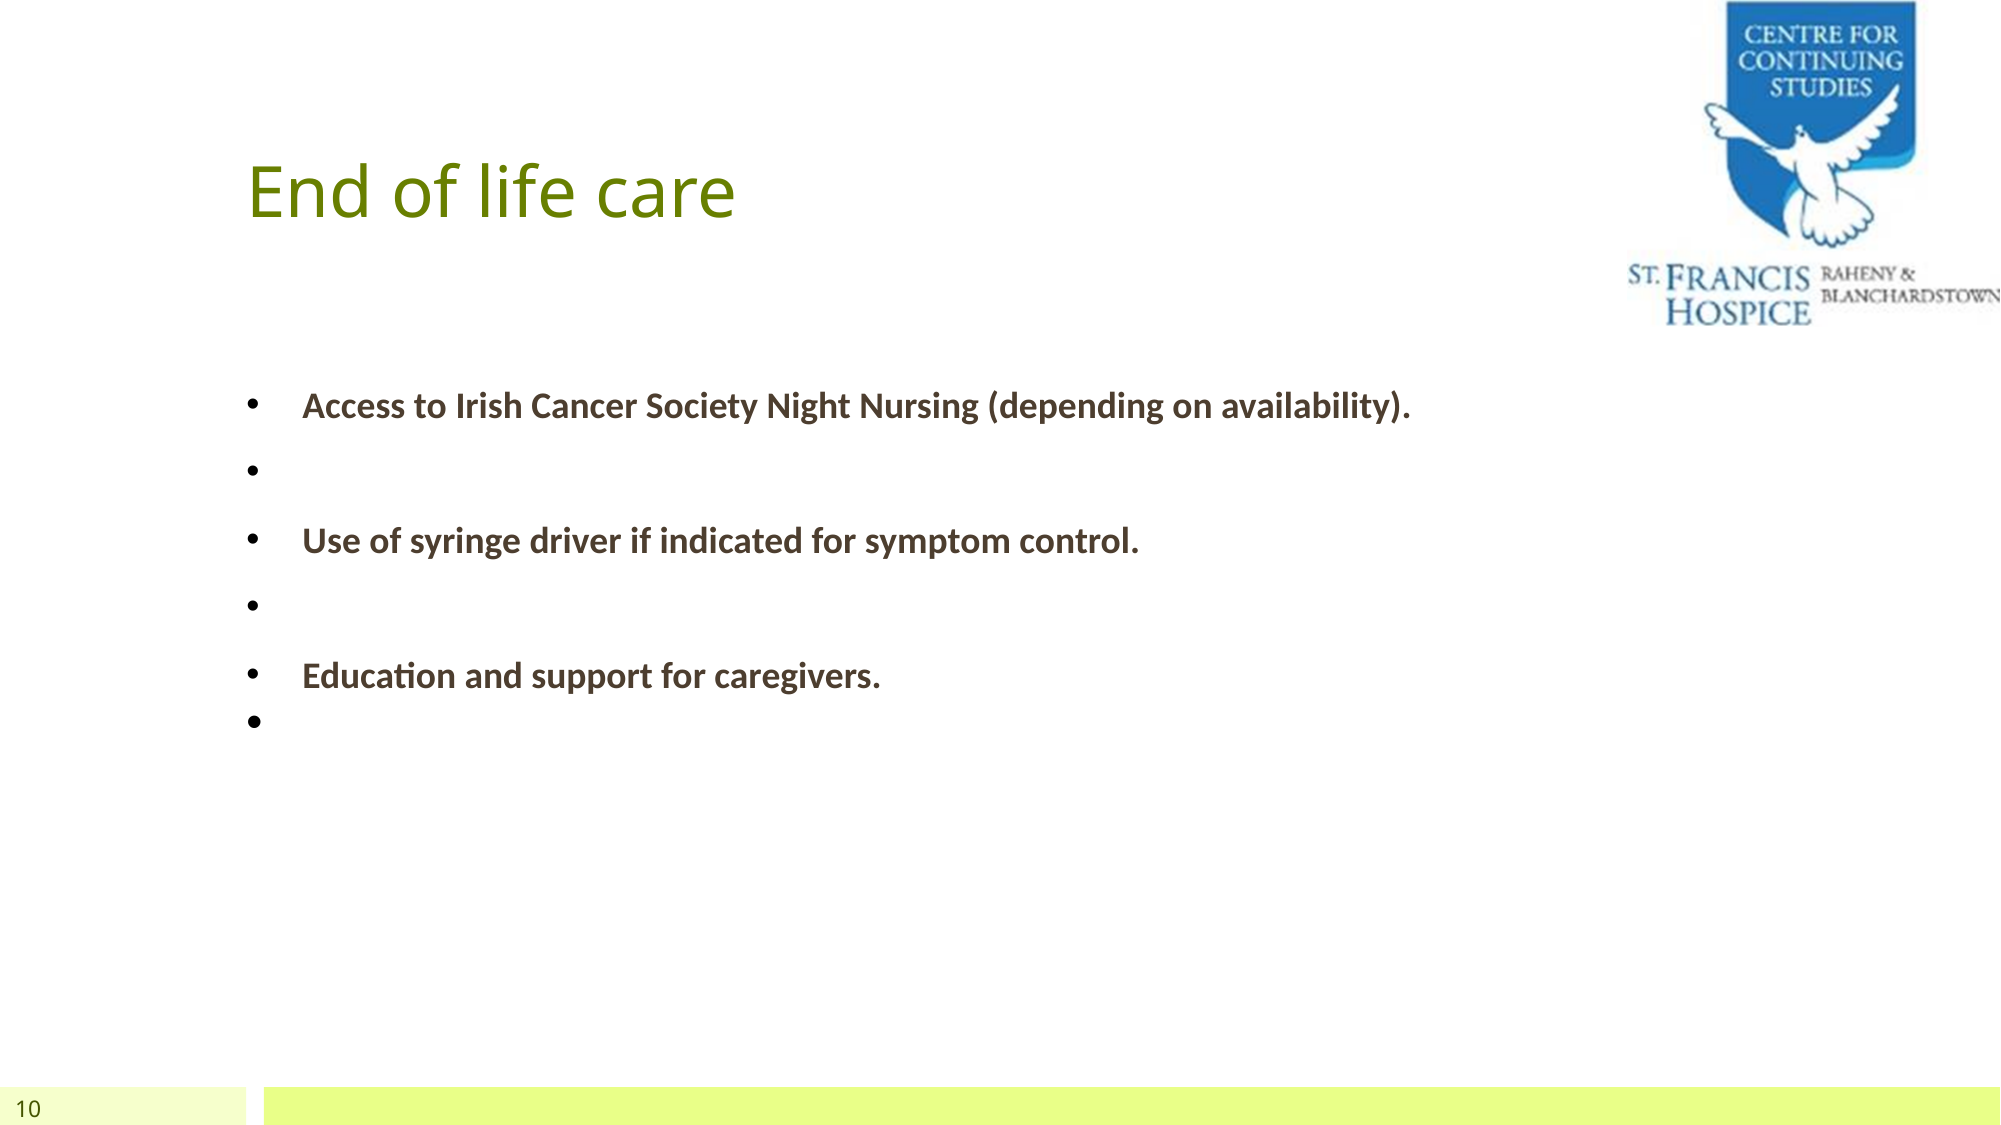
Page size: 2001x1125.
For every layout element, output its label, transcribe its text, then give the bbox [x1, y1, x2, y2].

picture [1627, 0, 2000, 328]
title End of life care [231, 45, 1627, 240]
list Access to Irish Cancer Society Night Nursing (depending on availability). Use of syringe driver if indicated for symptom control. Education and support for caregivers. [231, 350, 1628, 1025]
text_box [0, 1087, 68, 1125]
